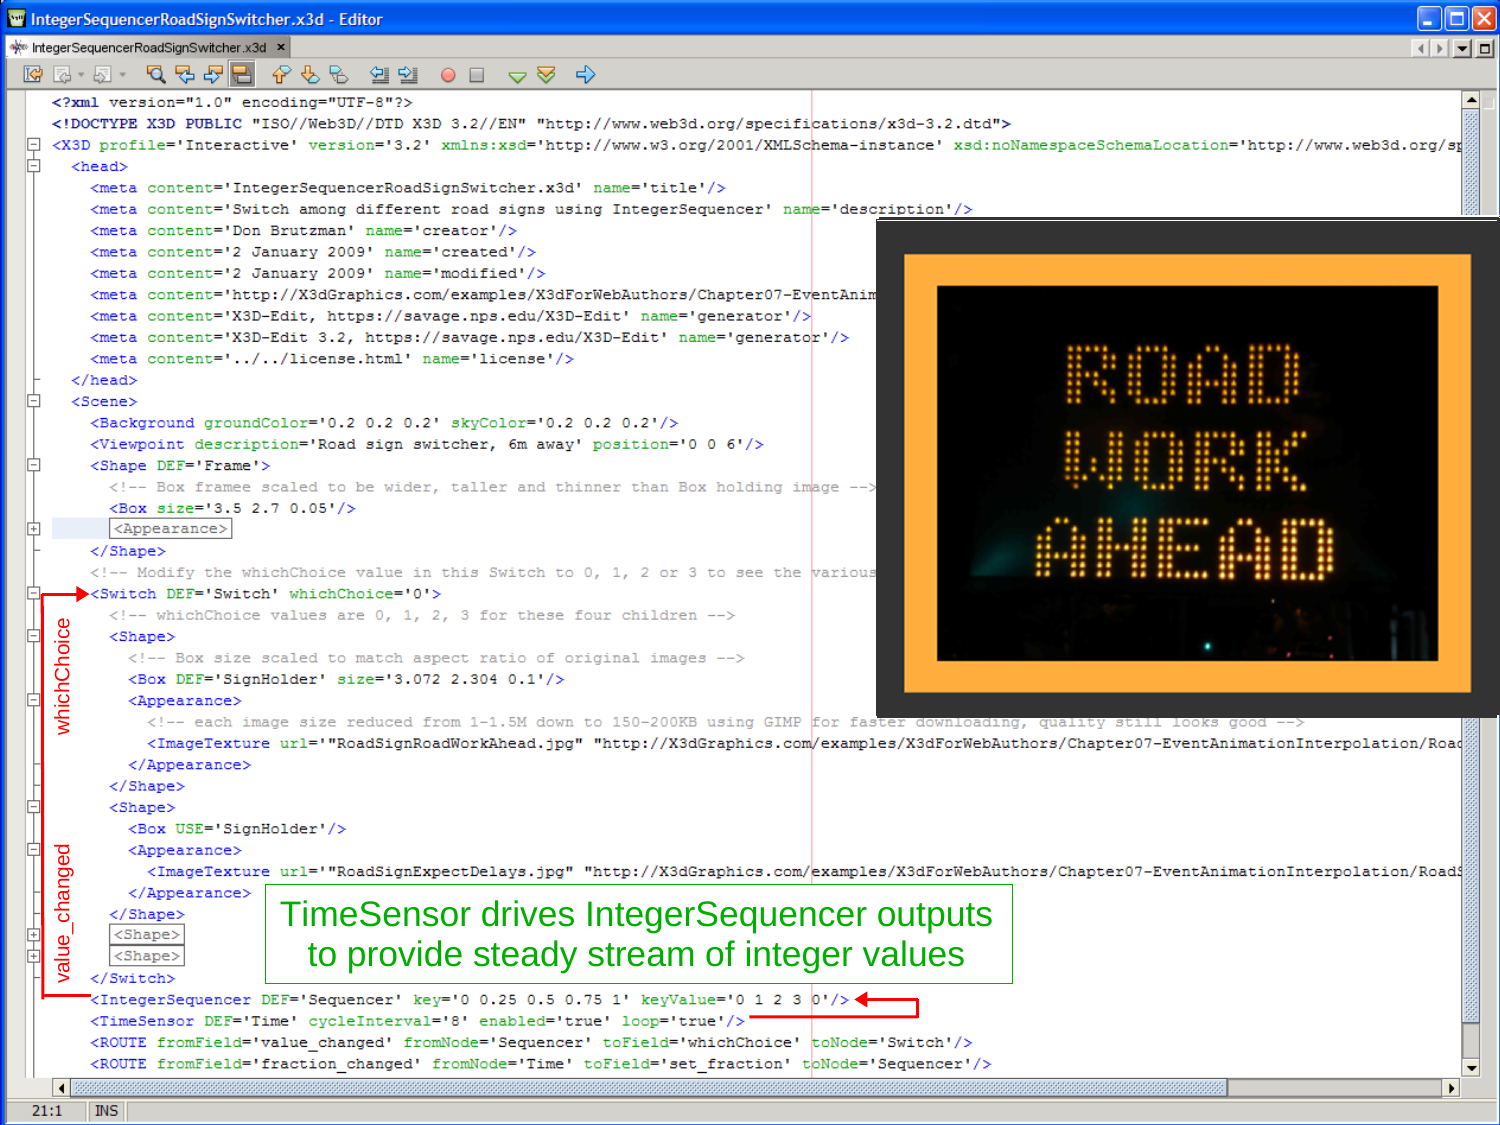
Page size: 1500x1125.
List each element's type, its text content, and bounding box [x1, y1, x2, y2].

picture [0, 0, 1500, 1125]
text_box whichChoice [43, 603, 82, 751]
text_box TimeSensor drives IntegerSequencer outputs to provide steady stream of integer values [265, 884, 1013, 984]
text_box value_changed [43, 828, 82, 999]
